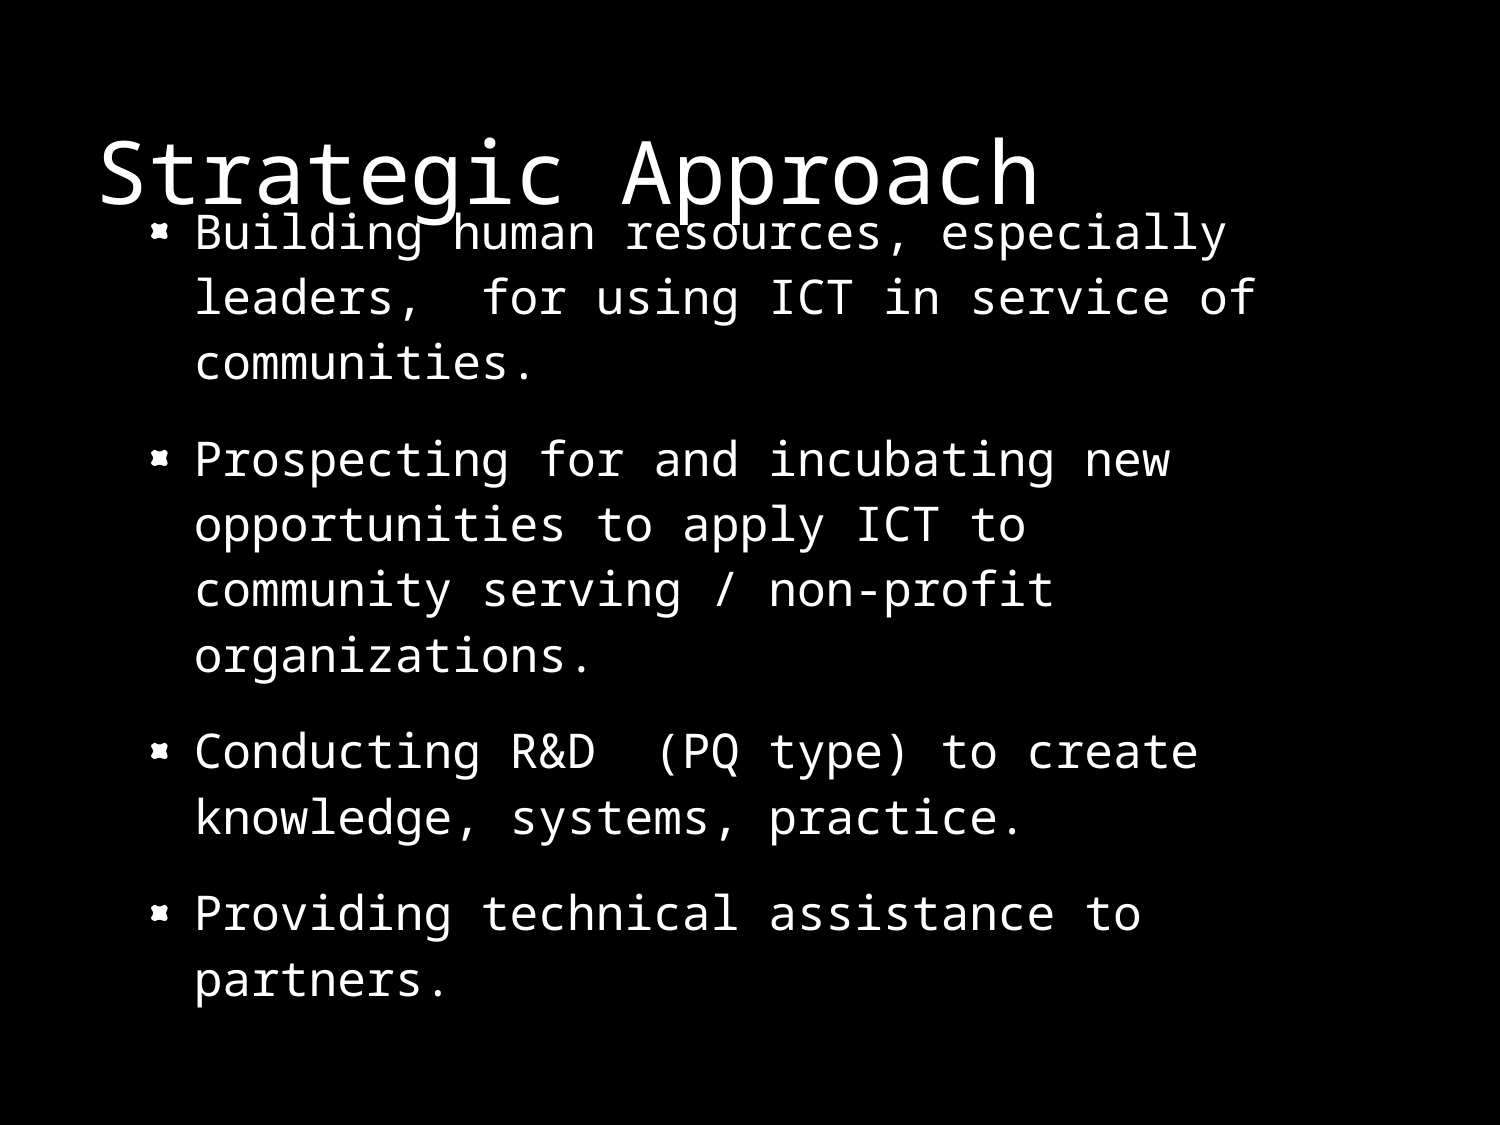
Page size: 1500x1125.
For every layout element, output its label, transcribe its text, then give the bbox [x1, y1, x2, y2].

picture [151, 222, 168, 239]
title Strategic Approach [90, 29, 1409, 311]
list Building human resources, especially leaders, for using ICT in service of communities. Prospecting for and incubating new opportunities to apply ICT to community serving / non-profit organizations. Conducting R&D (PQ type) to create knowledge, systems, practice. Providing technical assistance to partners. [146, 239, 1306, 969]
